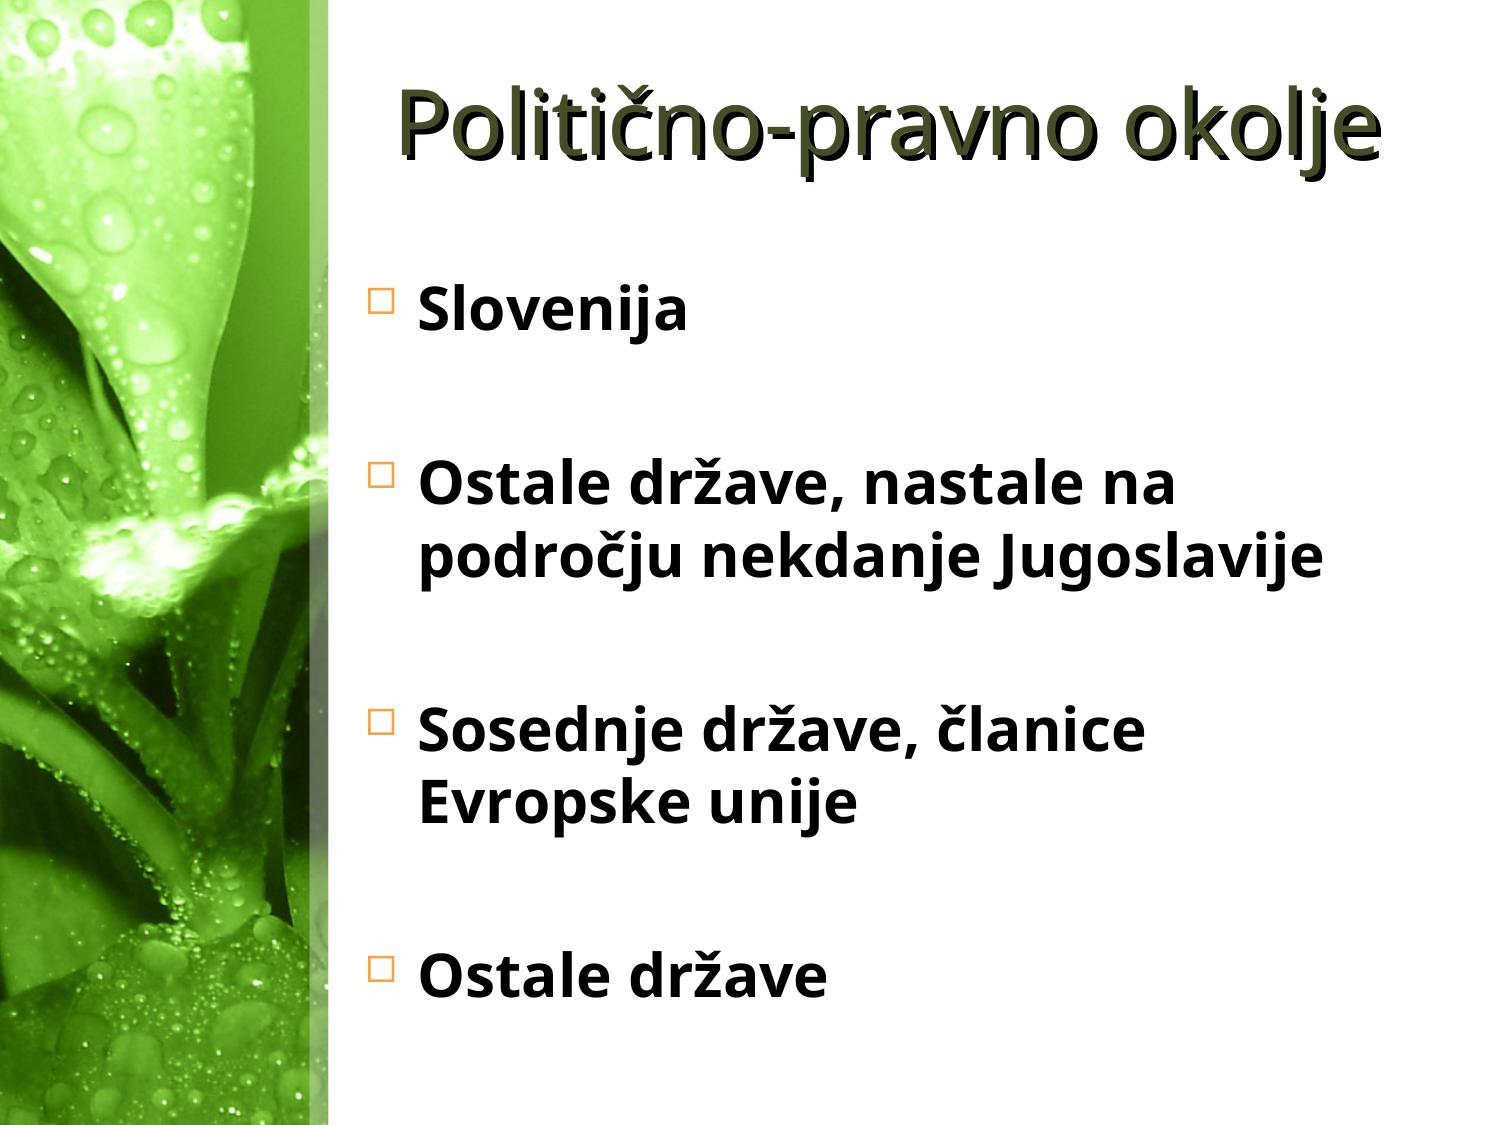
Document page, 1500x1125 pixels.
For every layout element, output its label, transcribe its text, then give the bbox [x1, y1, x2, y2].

picture [0, 0, 1500, 1125]
list Slovenija Ostale države, nastale na področju nekdanje Jugoslavije Sosednje države, članice Evropske unije Ostale države [349, 262, 1438, 1104]
title Politično-pravno okolje [337, 37, 1438, 201]
